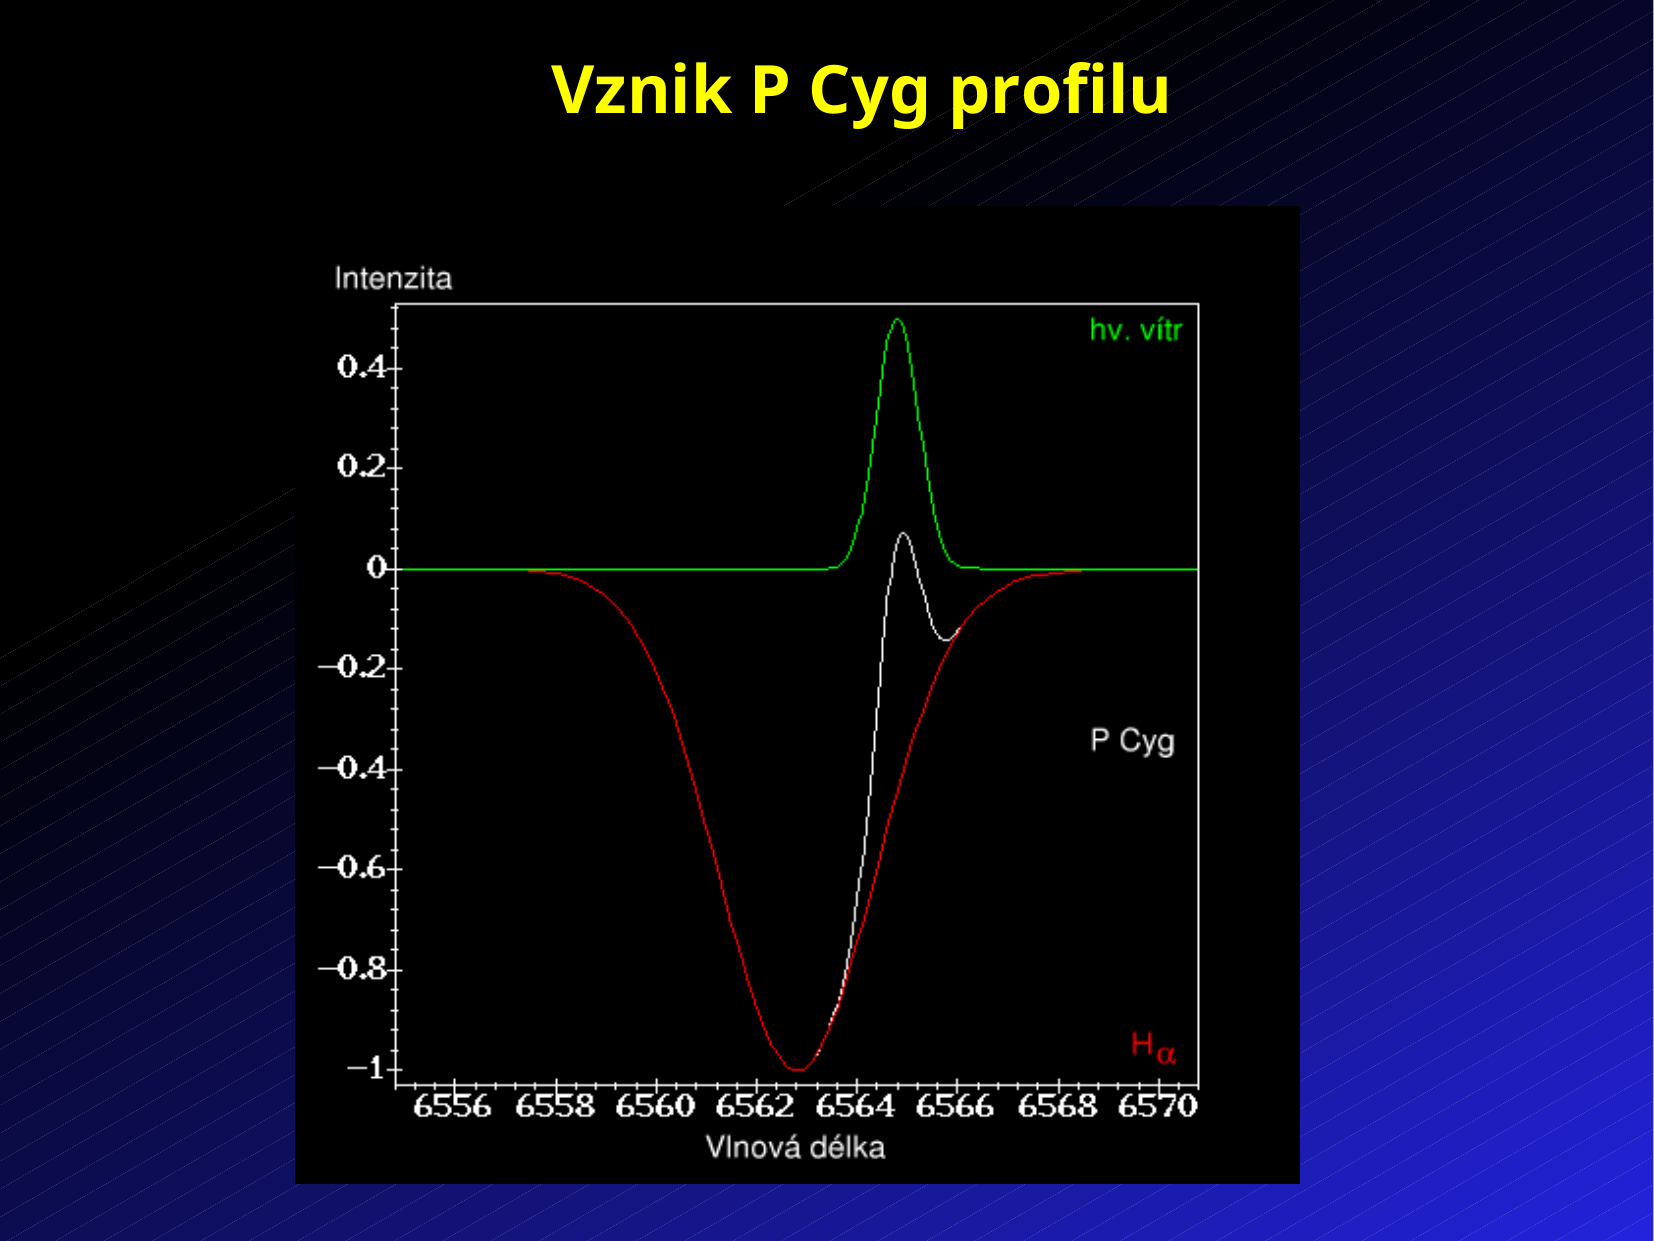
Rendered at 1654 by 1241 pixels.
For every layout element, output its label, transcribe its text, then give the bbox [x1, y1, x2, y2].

title Vznik P Cyg profilu [118, 27, 1607, 148]
picture [295, 206, 1300, 1184]
